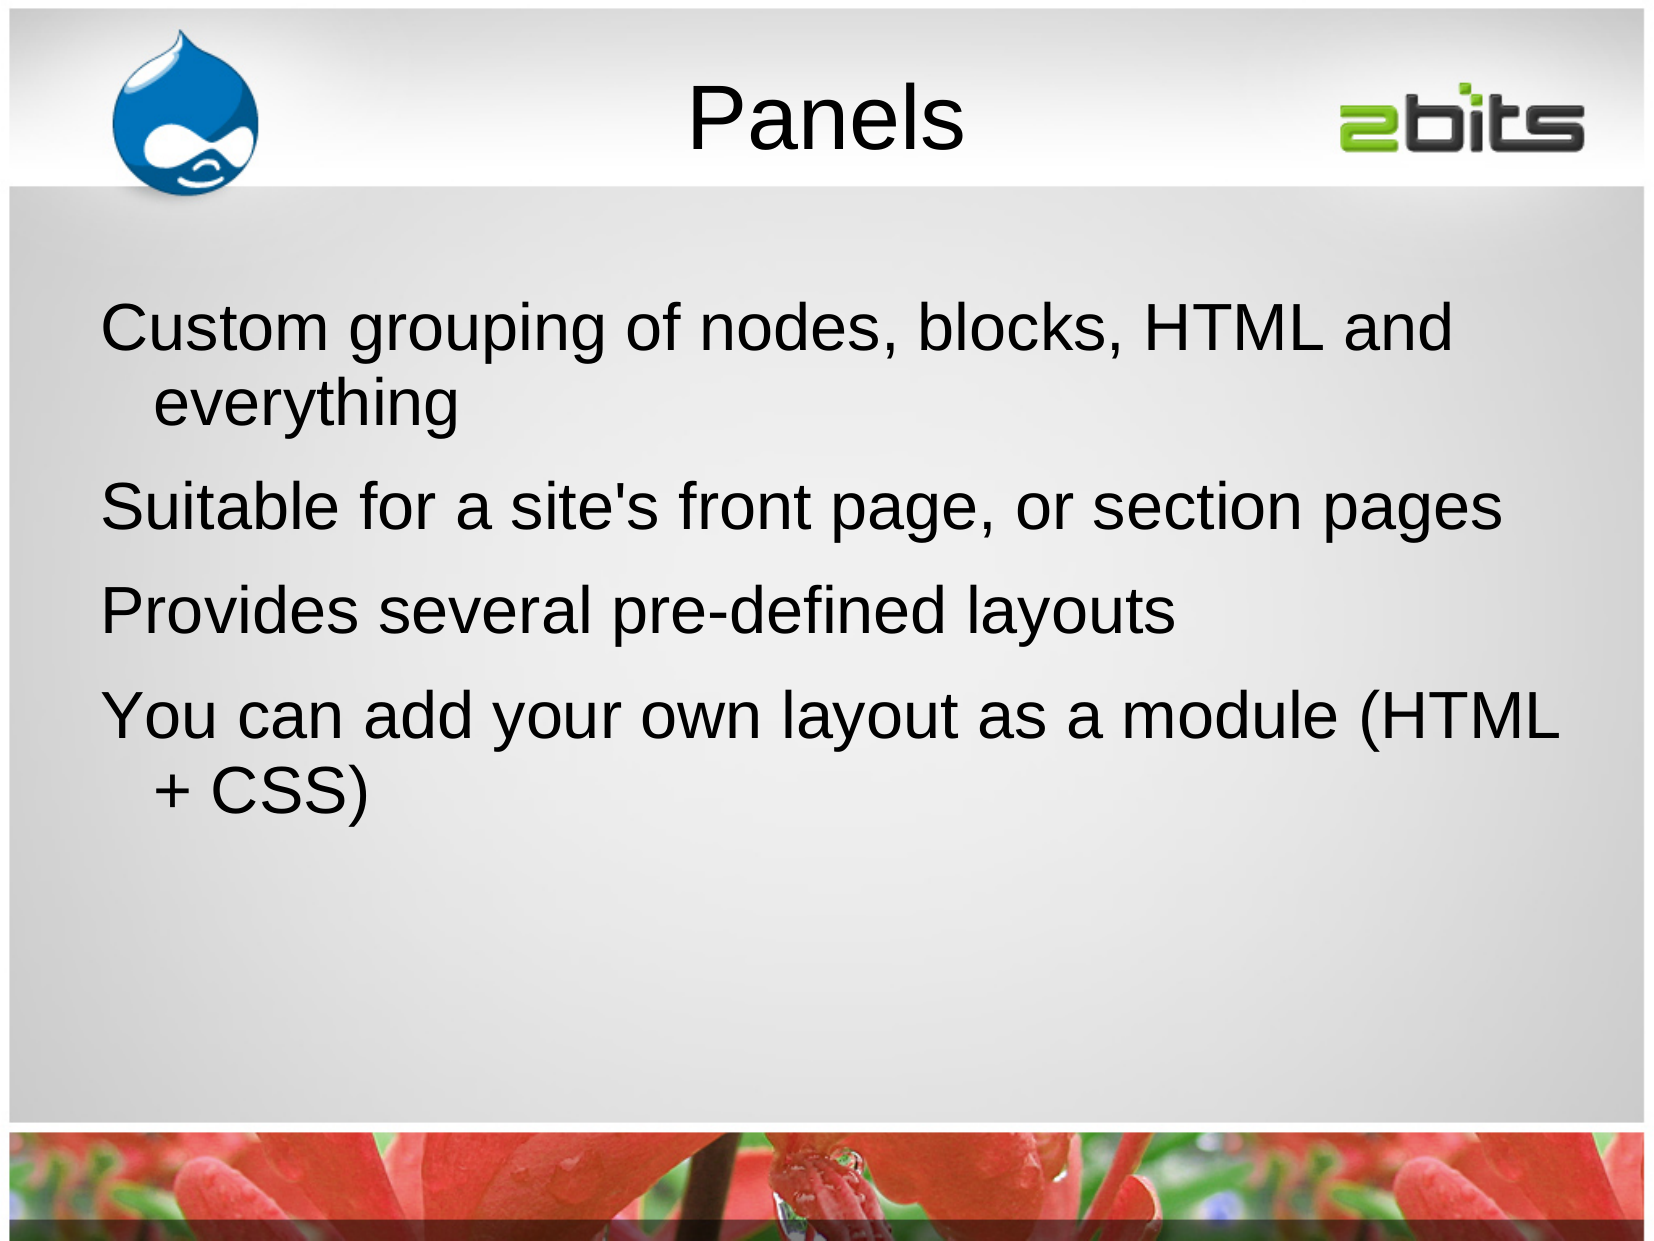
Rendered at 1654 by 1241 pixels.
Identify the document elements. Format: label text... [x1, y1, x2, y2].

list Custom grouping of nodes, blocks, HTML and everything Suitable for a site's front page, or section pages Provides several pre-defined layouts You can add your own layout as a module (HTML + CSS) [82, 290, 1571, 1094]
title Panels [82, 21, 1571, 214]
picture [0, 0, 1654, 1241]
